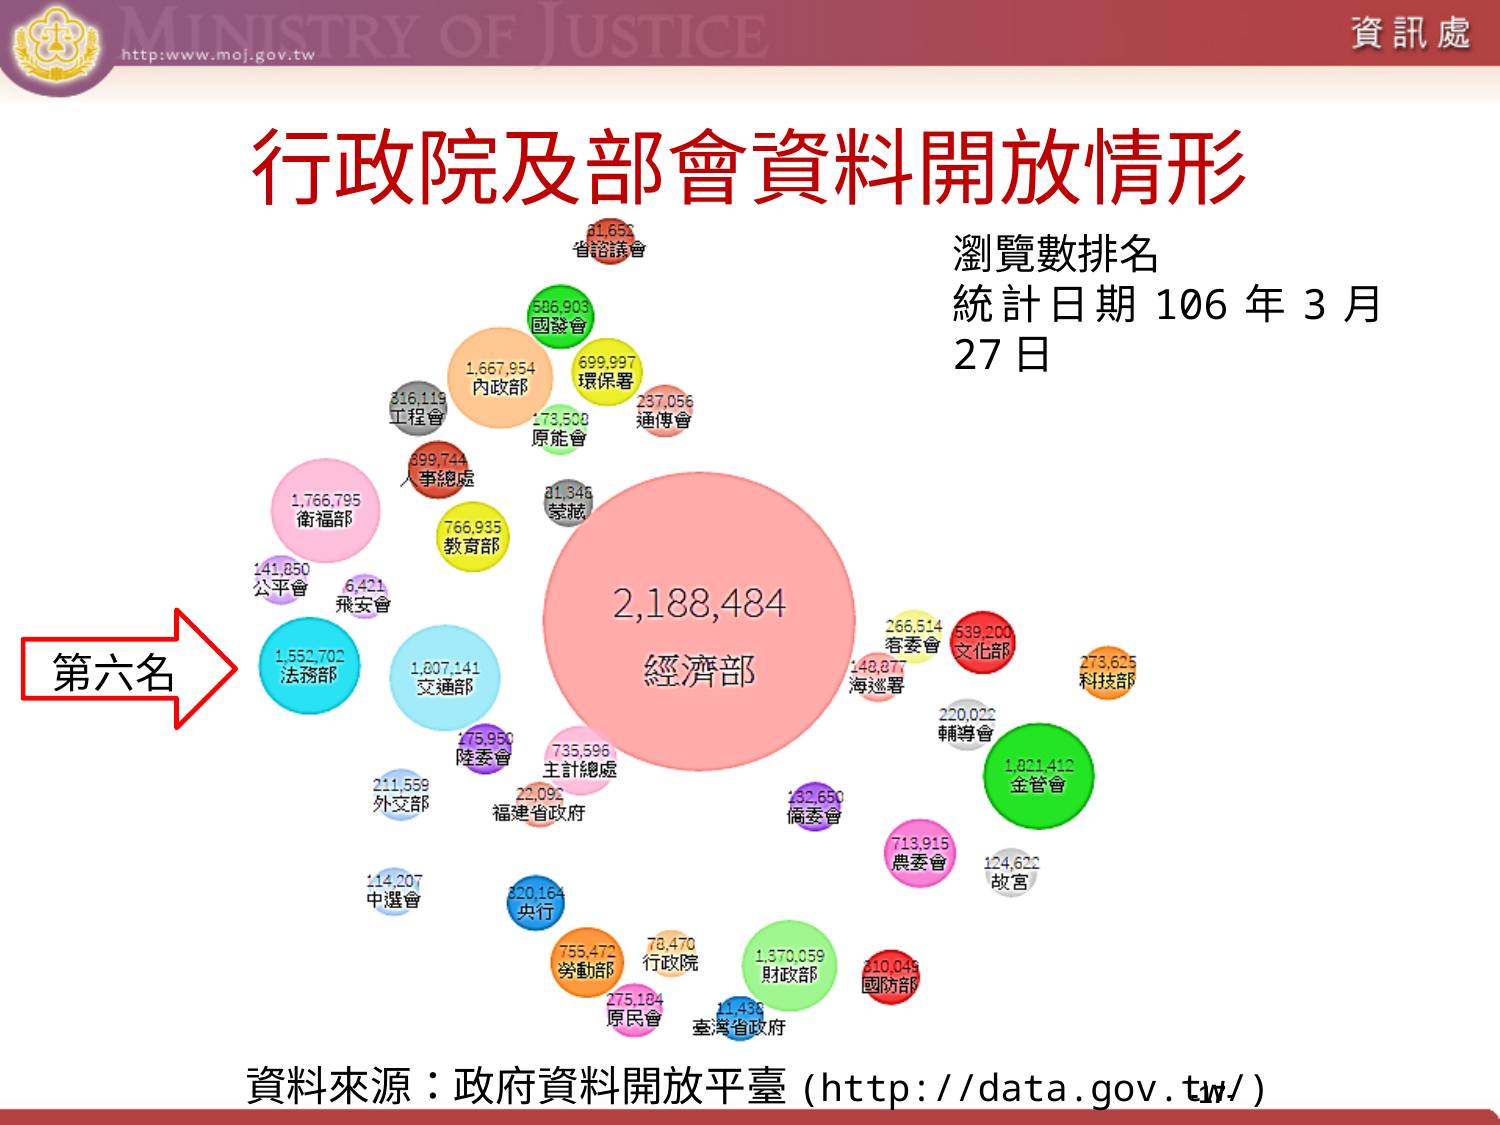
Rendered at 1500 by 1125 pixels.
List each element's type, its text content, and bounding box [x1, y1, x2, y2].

picture [194, 240, 1177, 1085]
text_box 資料來源：政府資料開放平臺(http://data.gov.tw/) [230, 1052, 1206, 1118]
text_box 瀏覽數排名 統計日期106年3月27日 [937, 219, 1389, 337]
picture [1023, 340, 1043, 351]
title 行政院及部會資料開放情形 [112, 90, 1388, 240]
text_box 第六名 [23, 609, 236, 728]
picture [1023, 354, 1043, 366]
text_box -17- [1206, 1070, 1488, 1109]
